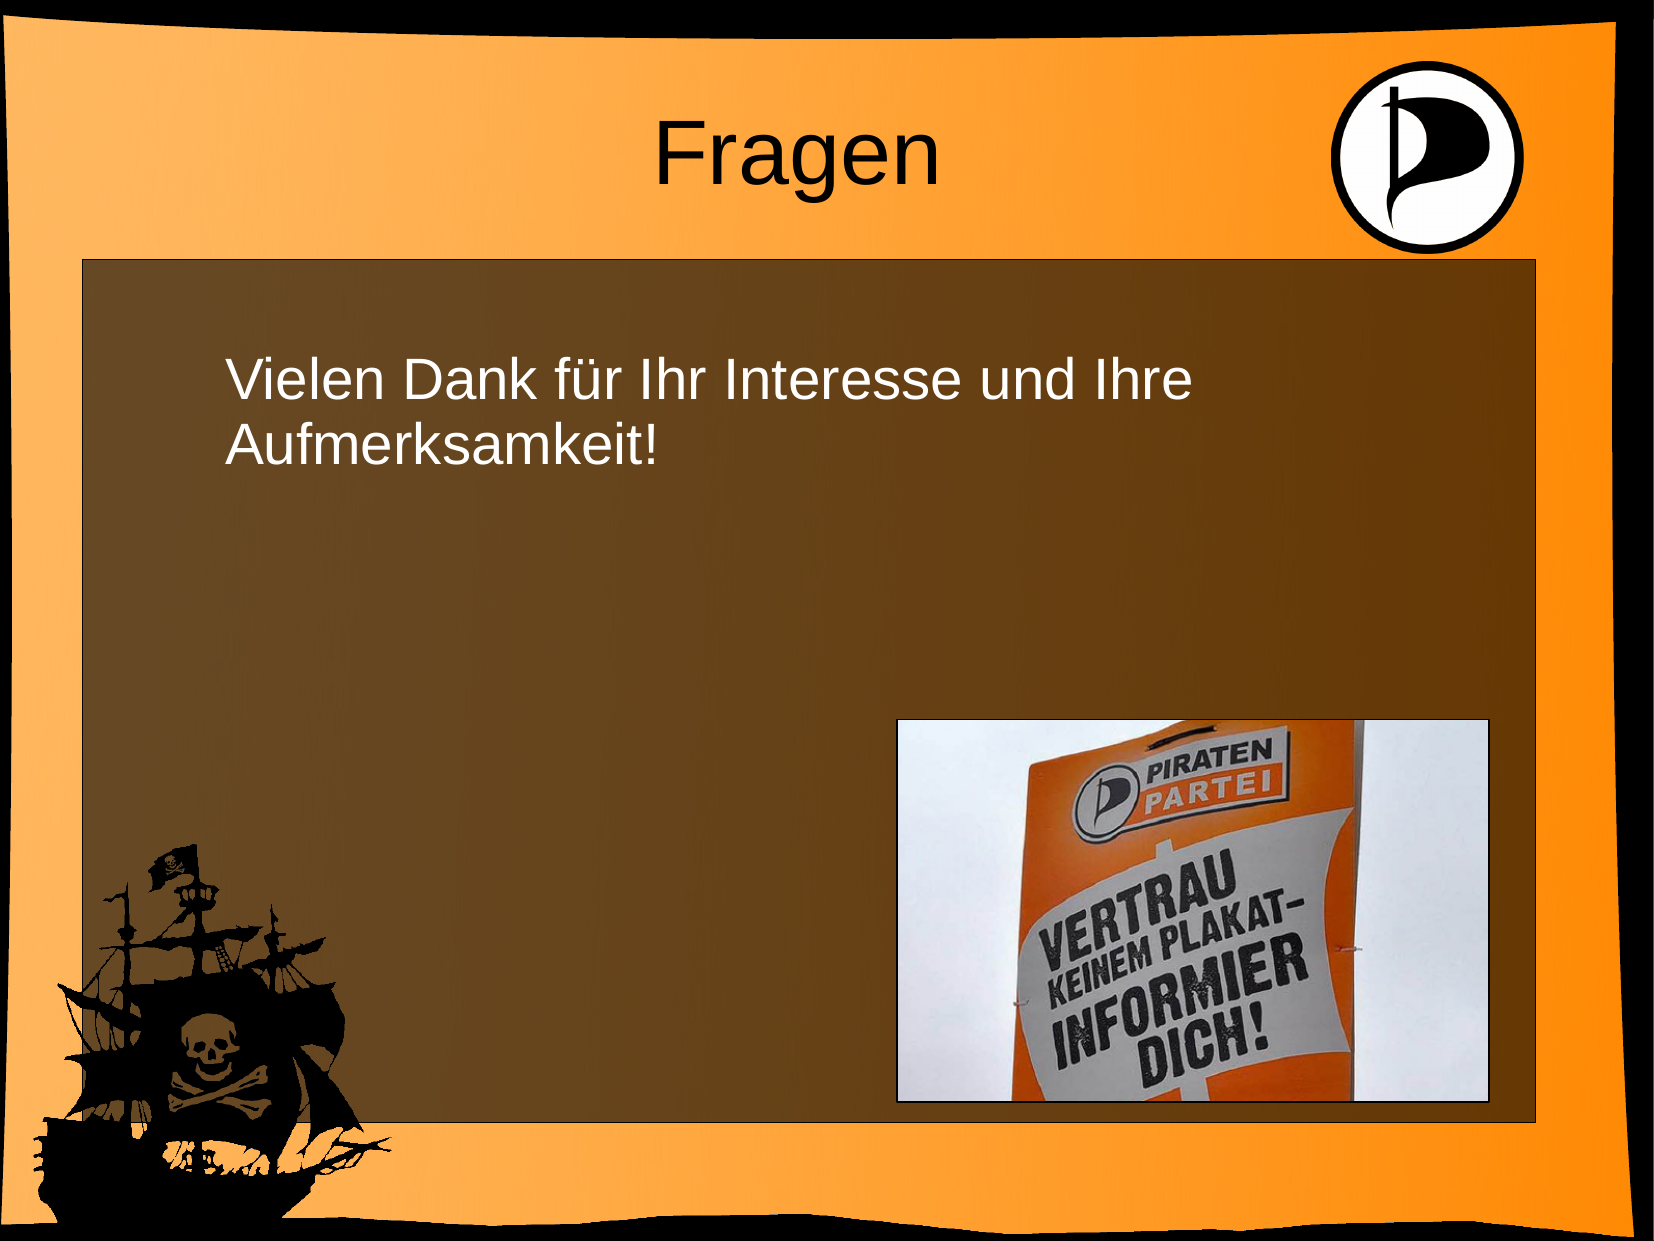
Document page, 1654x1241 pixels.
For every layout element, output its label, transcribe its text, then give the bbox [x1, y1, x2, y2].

text_box Vielen Dank für Ihr Interesse und Ihre Aufmerksamkeit! [210, 339, 1512, 579]
picture [1, 16, 1634, 1241]
title Fragen [82, 49, 1512, 257]
text_box [82, 259, 1536, 1123]
